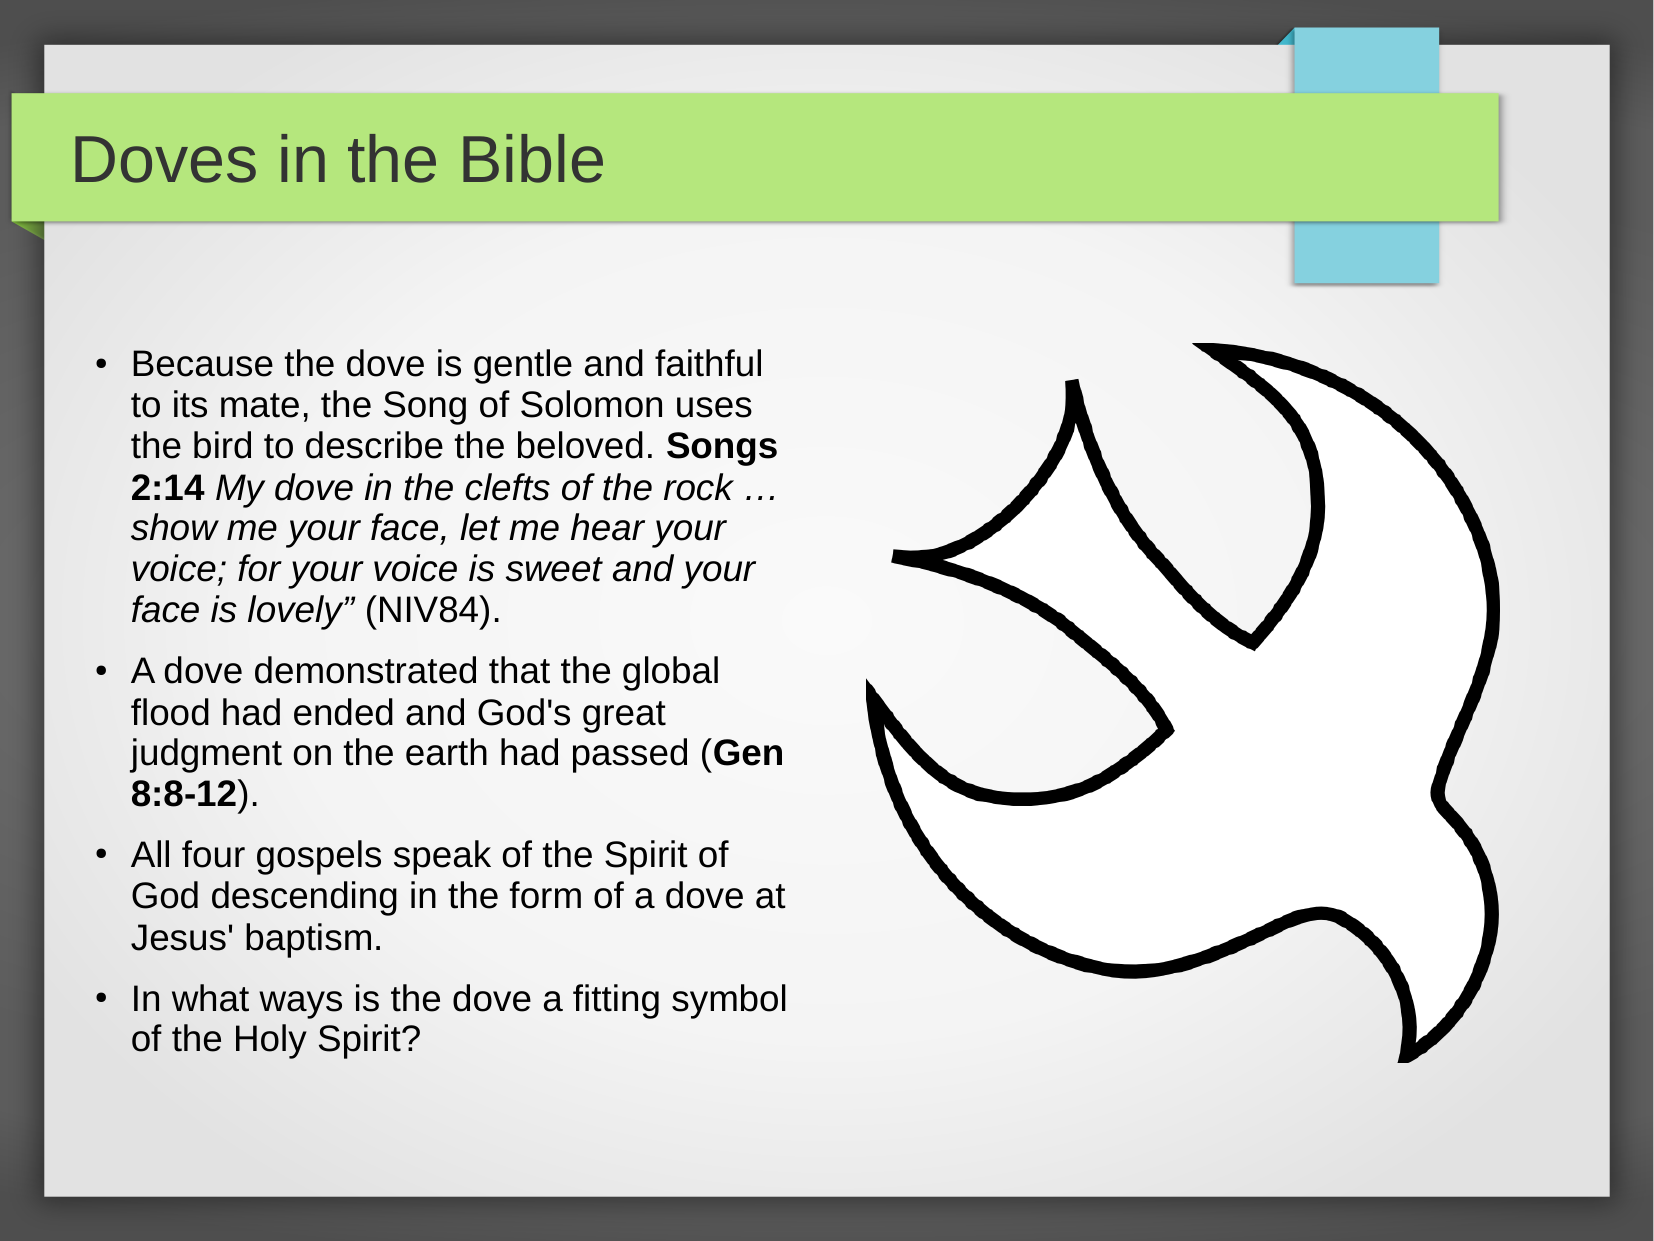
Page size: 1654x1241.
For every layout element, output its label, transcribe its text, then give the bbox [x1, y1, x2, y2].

picture [0, 0, 1654, 1241]
list Because the dove is gentle and faithful to its mate, the Song of Solomon uses the bird to describe the beloved. Songs 2:14 My dove in the clefts of the rock … show me your face, let me hear your voice; for your voice is sweet and your face is lovely” (NIV84). A dove demonstrated that the global flood had ended and God's great judgment on the earth had passed (Gen 8:8-12). All four gospels speak of the Spirit of God descending in the form of a dove at Jesus' baptism. In what ways is the dove a fitting symbol of the Holy Spirit? [82, 343, 793, 1063]
title Doves in the Bible [70, 106, 1229, 213]
